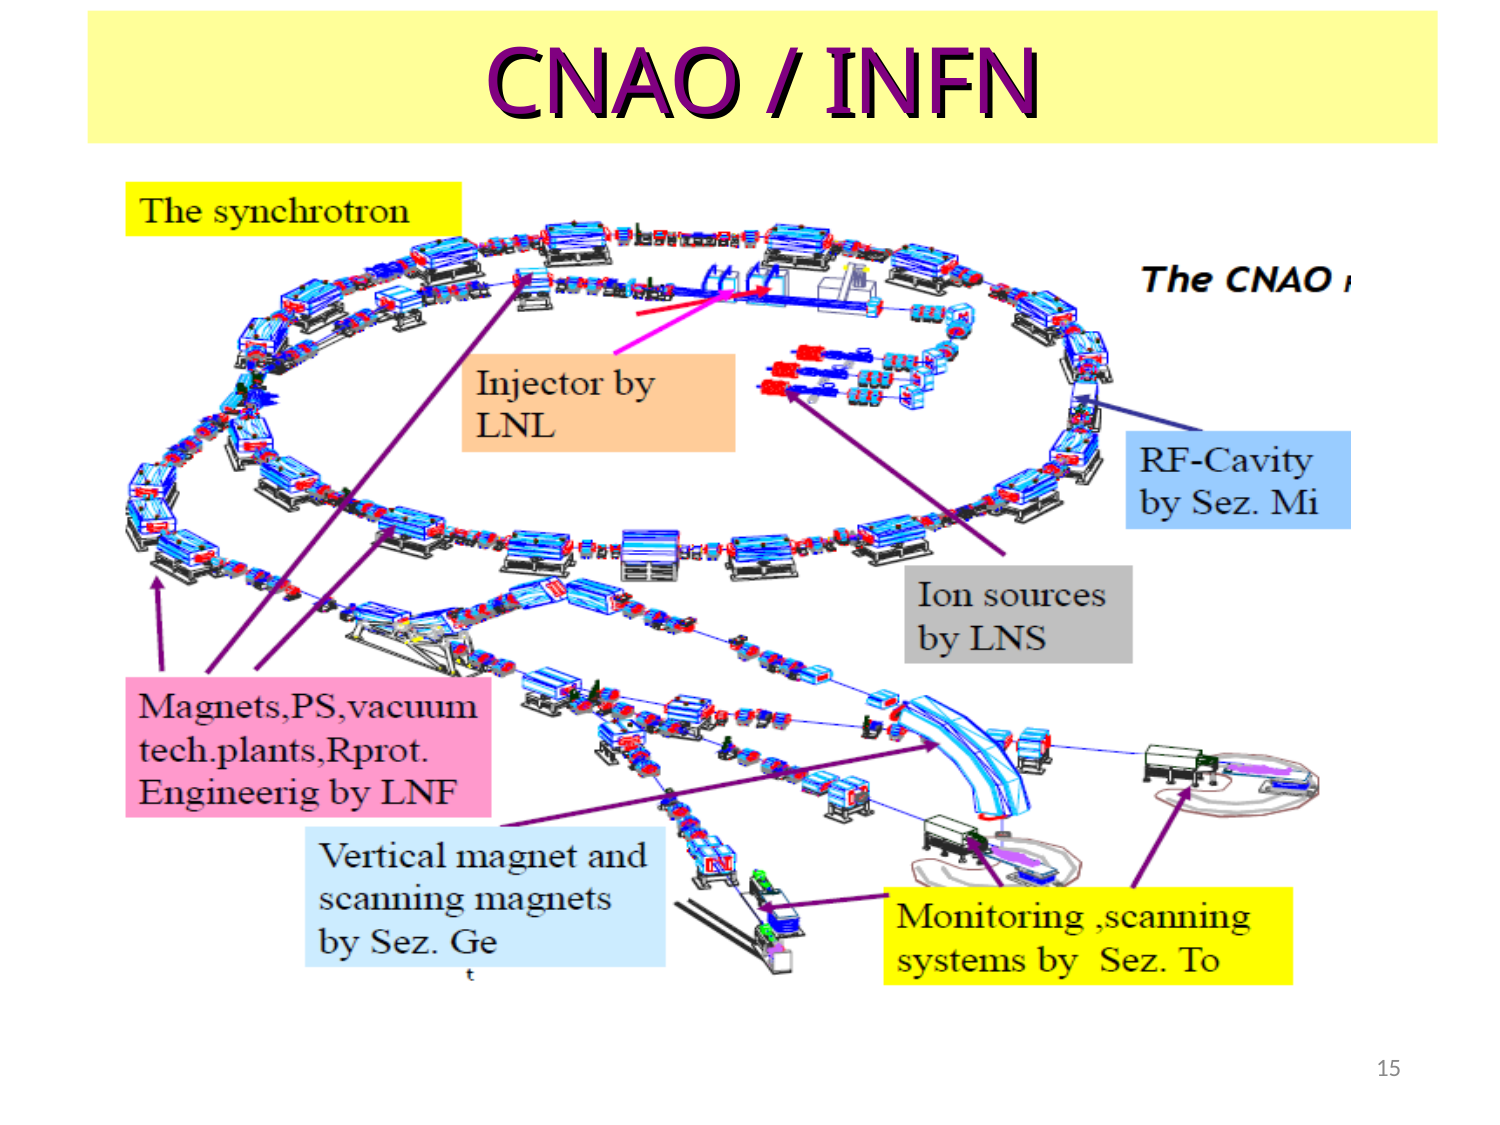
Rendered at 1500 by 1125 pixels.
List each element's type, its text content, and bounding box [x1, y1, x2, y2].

text_box CNAO / INFN [87, 10, 1438, 144]
text_box <numero> [1074, 1042, 1417, 1095]
picture [112, 173, 1351, 999]
